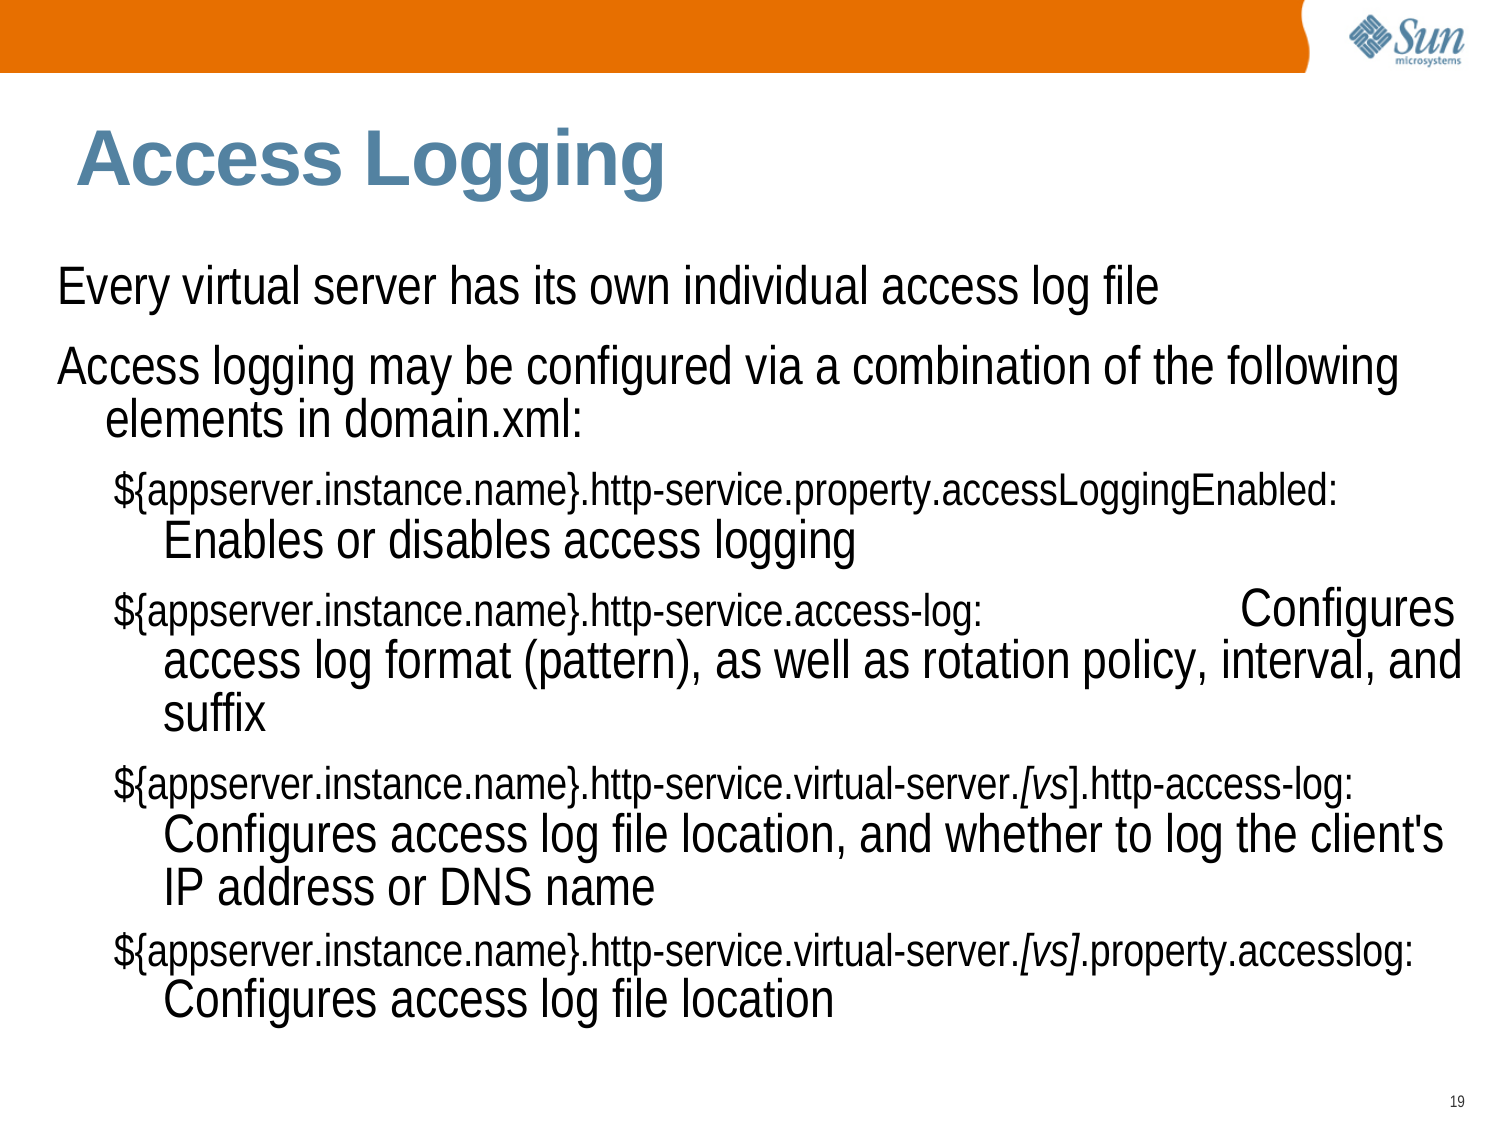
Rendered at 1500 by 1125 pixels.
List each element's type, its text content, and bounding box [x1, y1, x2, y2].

list Every virtual server has its own individual access log file Access logging may be configured via a combination of the following elements in domain.xml: ${appserver.instance.name}.http-service.property.accessLoggingEnabled: Enables or disables access logging ${appserver.instance.name}.http-service.access-log: Configures access log format (pattern), as well as rotation policy, interval, and suffix ${appserver.instance.name}.http-service.virtual-server.[vs].http-access-log: Configures access log file location, and whether to log the client's IP address or DNS name ${appserver.instance.name}.http-service.virtual-server.[vs].property.accesslog: Configures access log file location [37, 262, 1474, 1067]
title Access Logging [75, 121, 1437, 225]
picture [0, 0, 1500, 73]
